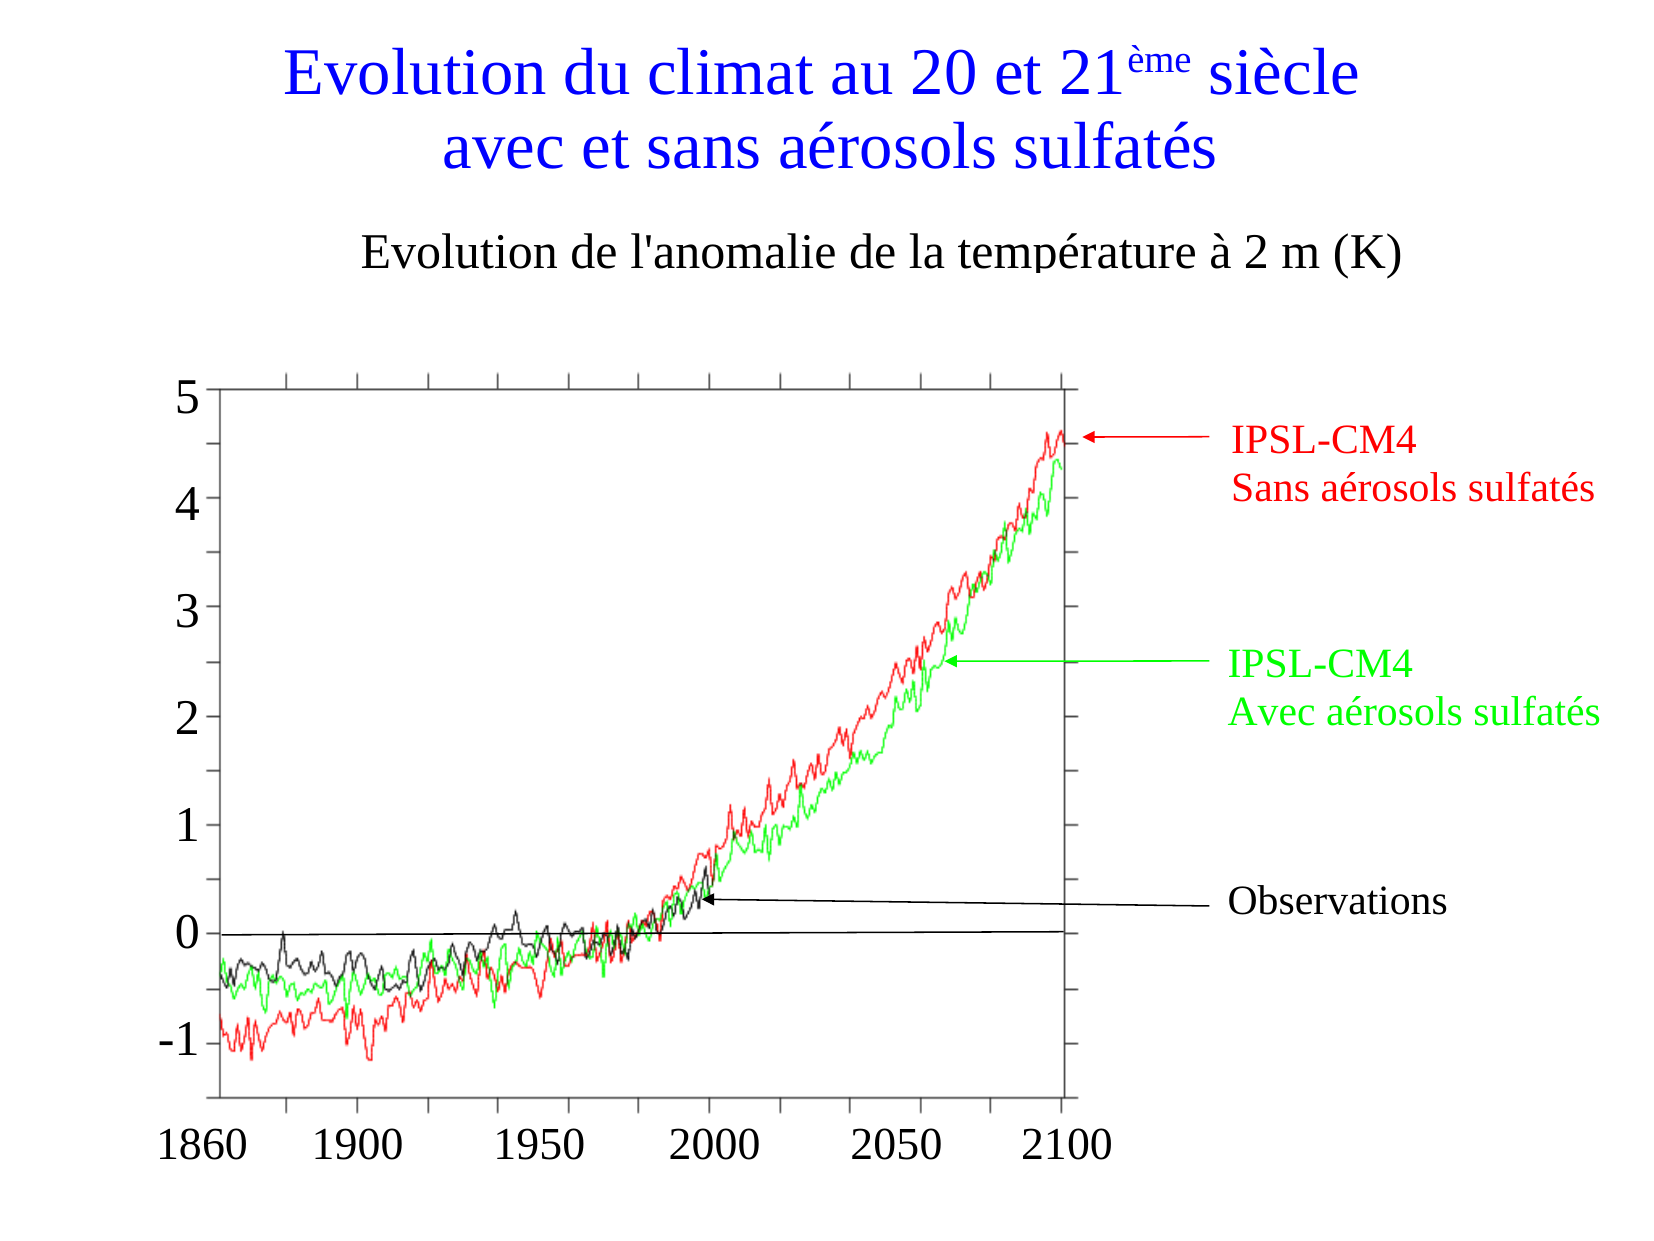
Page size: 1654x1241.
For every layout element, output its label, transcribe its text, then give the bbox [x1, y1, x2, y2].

text_box Evolution de l'anomalie de la température à 2 m (K) [360, 223, 1472, 337]
text_box Observations [1212, 868, 1413, 927]
text_box IPSL-CM4 Sans aérosols sulfatés [1231, 415, 1625, 517]
text_box 1860 1900 1950 2000 2050 2100 [155, 1118, 1146, 1175]
picture [47, 273, 1138, 1191]
text_box 5 4 3 2 1 0 -1 [66, 369, 200, 1077]
text_box IPSL-CM4 Avec aérosols sulfatés [1227, 638, 1621, 740]
text_box Evolution du climat au 20 et 21ème siècle avec et sans aérosols sulfatés [147, 34, 1514, 199]
